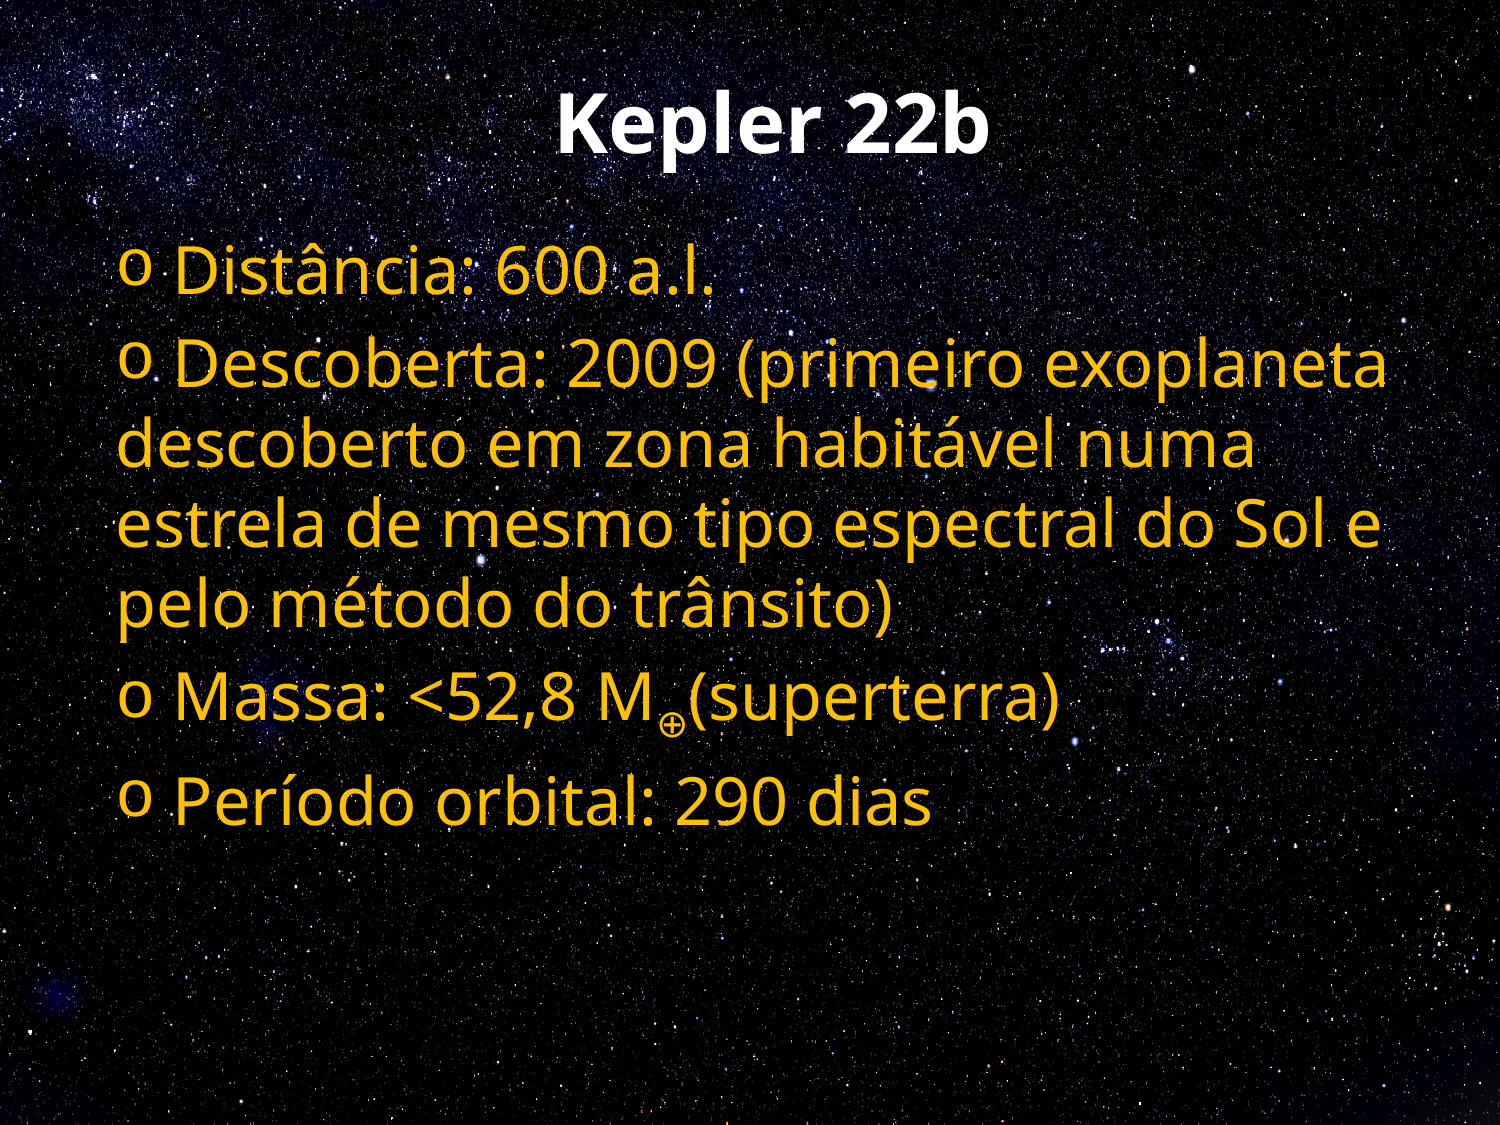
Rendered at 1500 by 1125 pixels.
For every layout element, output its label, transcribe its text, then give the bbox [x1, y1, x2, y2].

subtitle Distância: 600 a.l. Descoberta: 2009 (primeiro exoplaneta descoberto em zona habitável numa estrela de mesmo tipo espectral do Sol e pelo método do trânsito) Massa: <52,8 M⊕(superterra) Período orbital: 290 dias [100, 219, 1459, 1083]
picture [0, 0, 1500, 1125]
title Kepler 22b [135, 0, 1411, 219]
